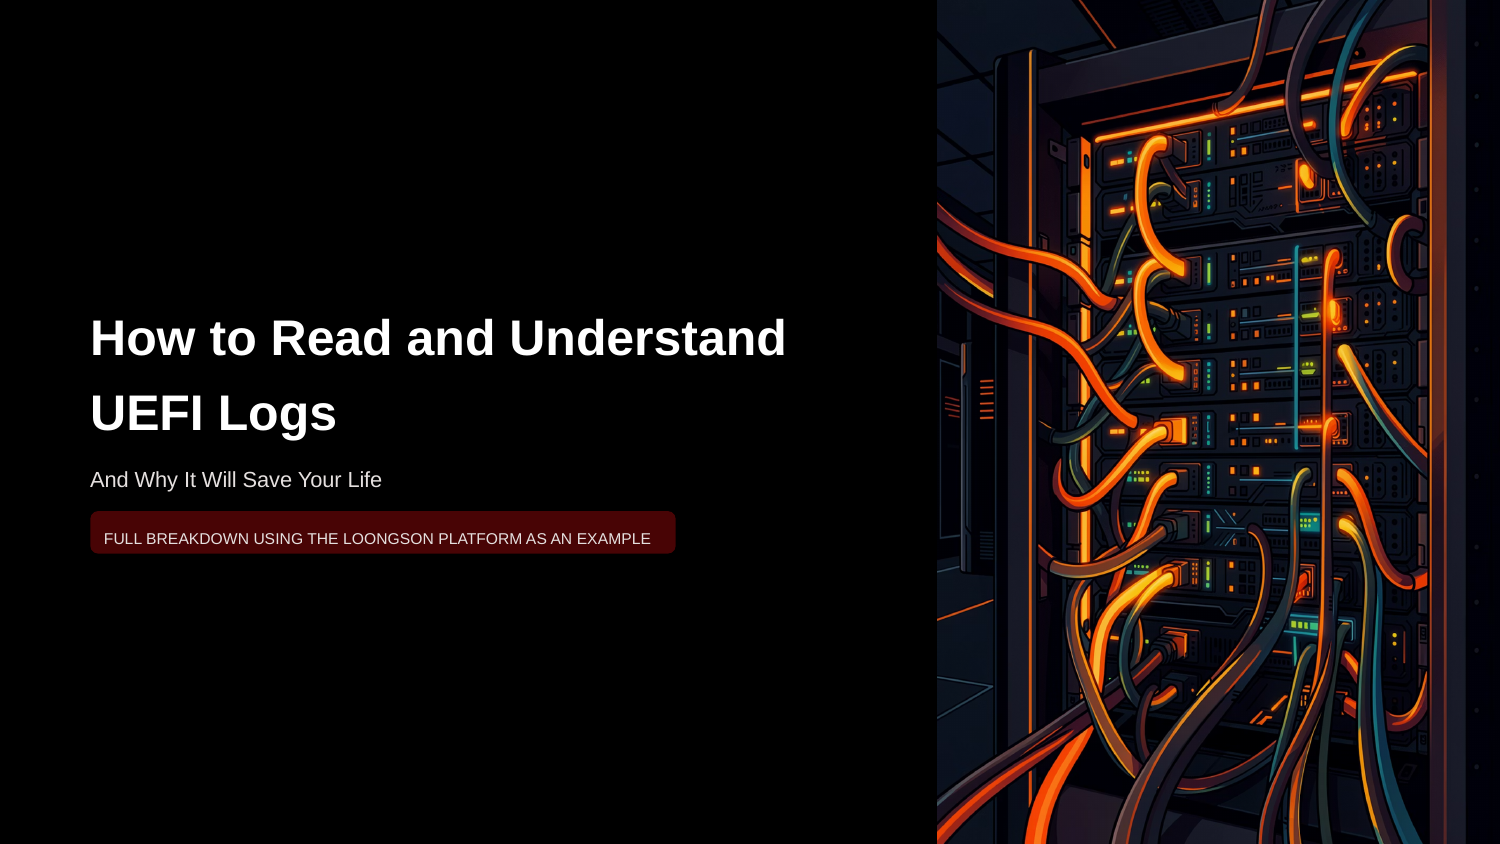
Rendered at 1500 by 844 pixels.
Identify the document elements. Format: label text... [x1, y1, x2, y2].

text_box And Why It Will Save Your Life [90, 449, 848, 486]
text_box [90, 511, 676, 554]
text_box FULL BREAKDOWN USING THE LOONGSON PLATFORM AS AN EXAMPLE [103, 517, 663, 547]
text_box How to Read and Understand UEFI Logs [90, 290, 848, 416]
picture [937, 0, 1500, 844]
